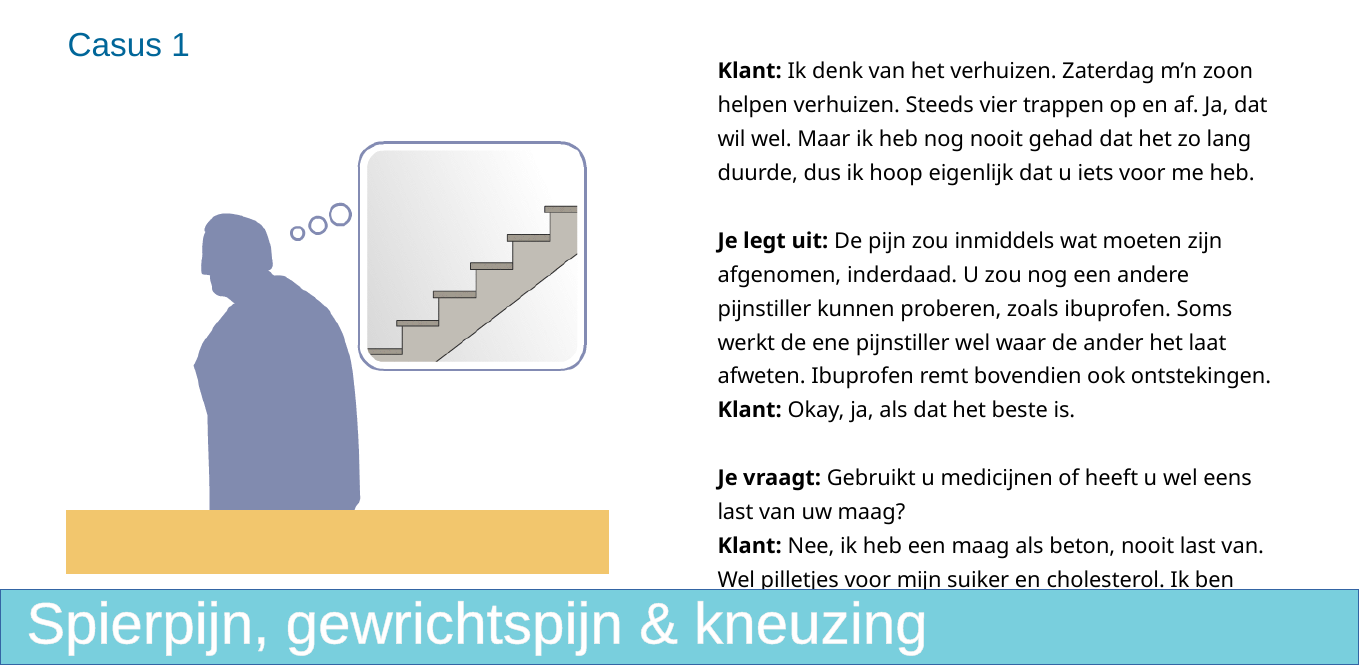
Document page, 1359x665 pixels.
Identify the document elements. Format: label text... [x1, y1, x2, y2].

title Spierpijn, gewrichtspijn & kneuzing [26, 590, 1229, 665]
title Casus 1 [67, 26, 1291, 100]
text_box Klant: Ik denk van het verhuizen. Zaterdag m’n zoon helpen verhuizen. Steeds vier trappen op en af. Ja, dat wil wel. Maar ik heb nog nooit gehad dat het zo lang duurde, dus ik hoop eigenlijk dat u iets voor me heb. Je legt uit: De pijn zou inmiddels wat moeten zijn afgenomen, inderdaad. U zou nog een andere pijnstiller kunnen proberen, zoals ibuprofen. Soms werkt de ene pijnstiller wel waar de ander het laat afweten. Ibuprofen remt bovendien ook ontstekingen. Klant: Okay, ja, als dat het beste is. Je vraagt: Gebruikt u medicijnen of heeft u wel eens last van uw maag? Klant: Nee, ik heb een maag als beton, nooit last van. Wel pilletjes voor mijn suiker en cholesterol. Ik ben klant hier, hoor. Dus als het goed is staat het allemaal bij jullie in de computer. [702, 43, 1301, 589]
picture [66, 118, 609, 574]
text_box [0, 589, 1359, 665]
